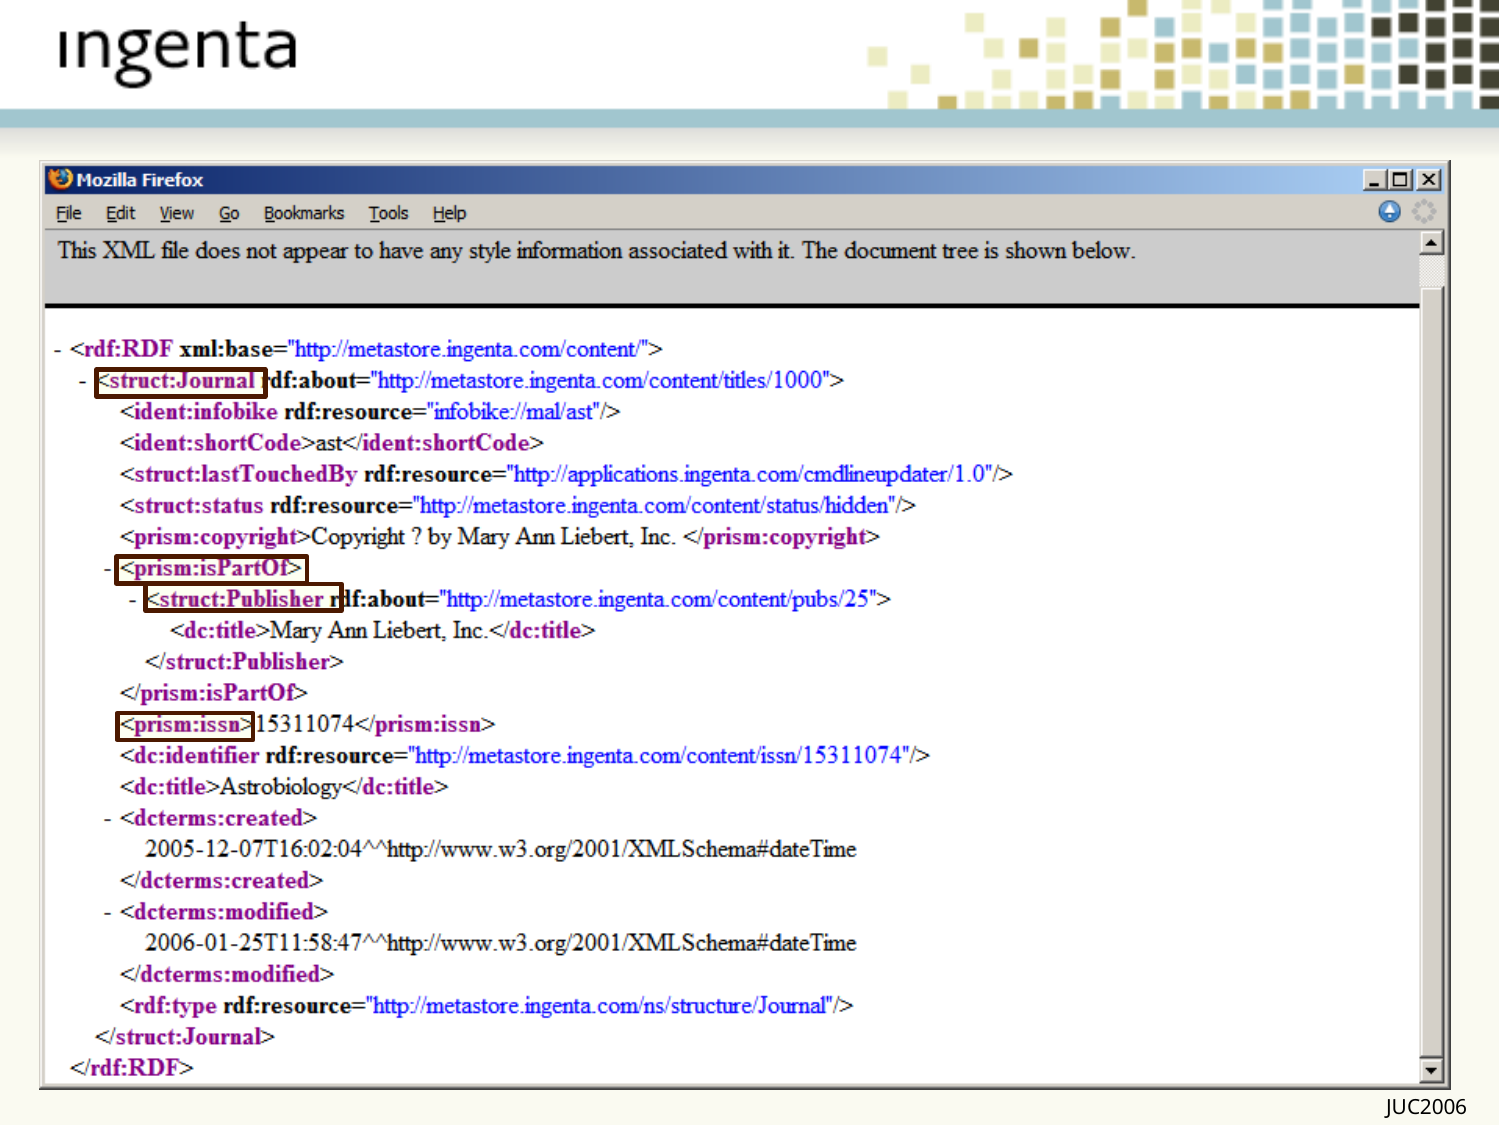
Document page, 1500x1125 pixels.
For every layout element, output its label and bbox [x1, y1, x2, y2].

text_box [116, 556, 342, 611]
picture [0, 0, 1499, 1125]
text_box [117, 713, 254, 740]
text_box [96, 369, 266, 397]
